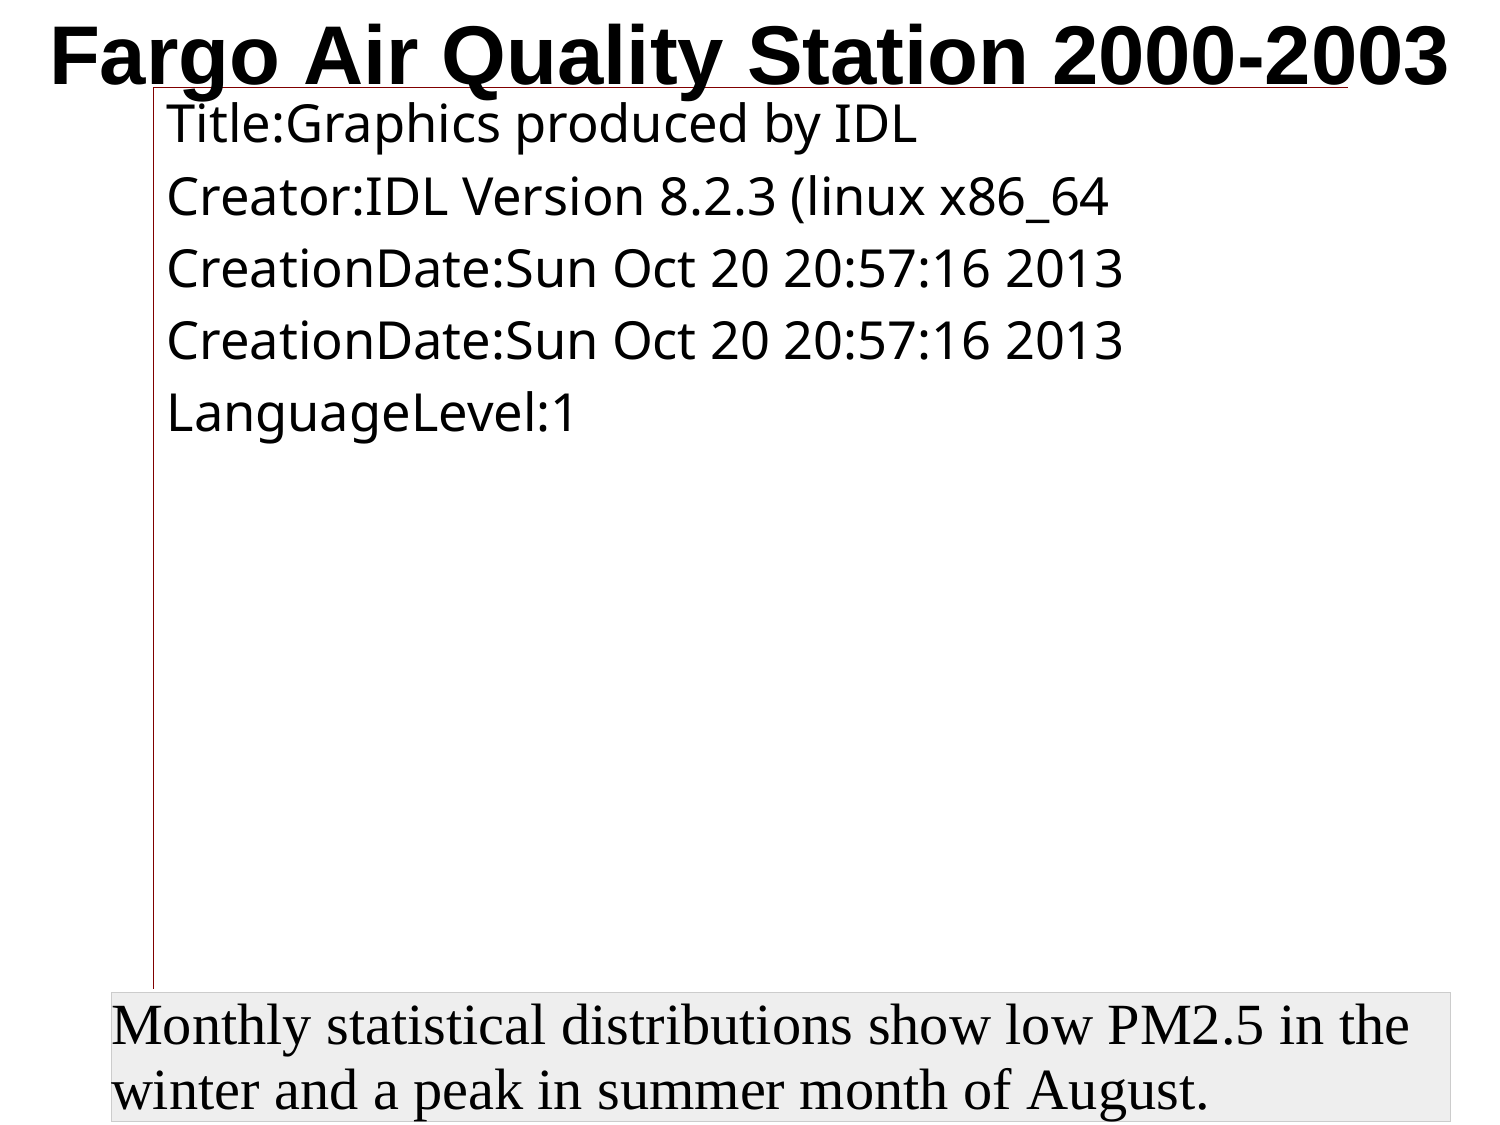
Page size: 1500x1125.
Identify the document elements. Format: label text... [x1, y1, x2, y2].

text_box Fargo Air Quality Station 2000-2003 [0, 9, 1500, 104]
text_box Monthly statistical distributions show low PM2.5 in the winter and a peak in summer month of August. [111, 992, 1451, 1122]
picture [149, 104, 1348, 989]
